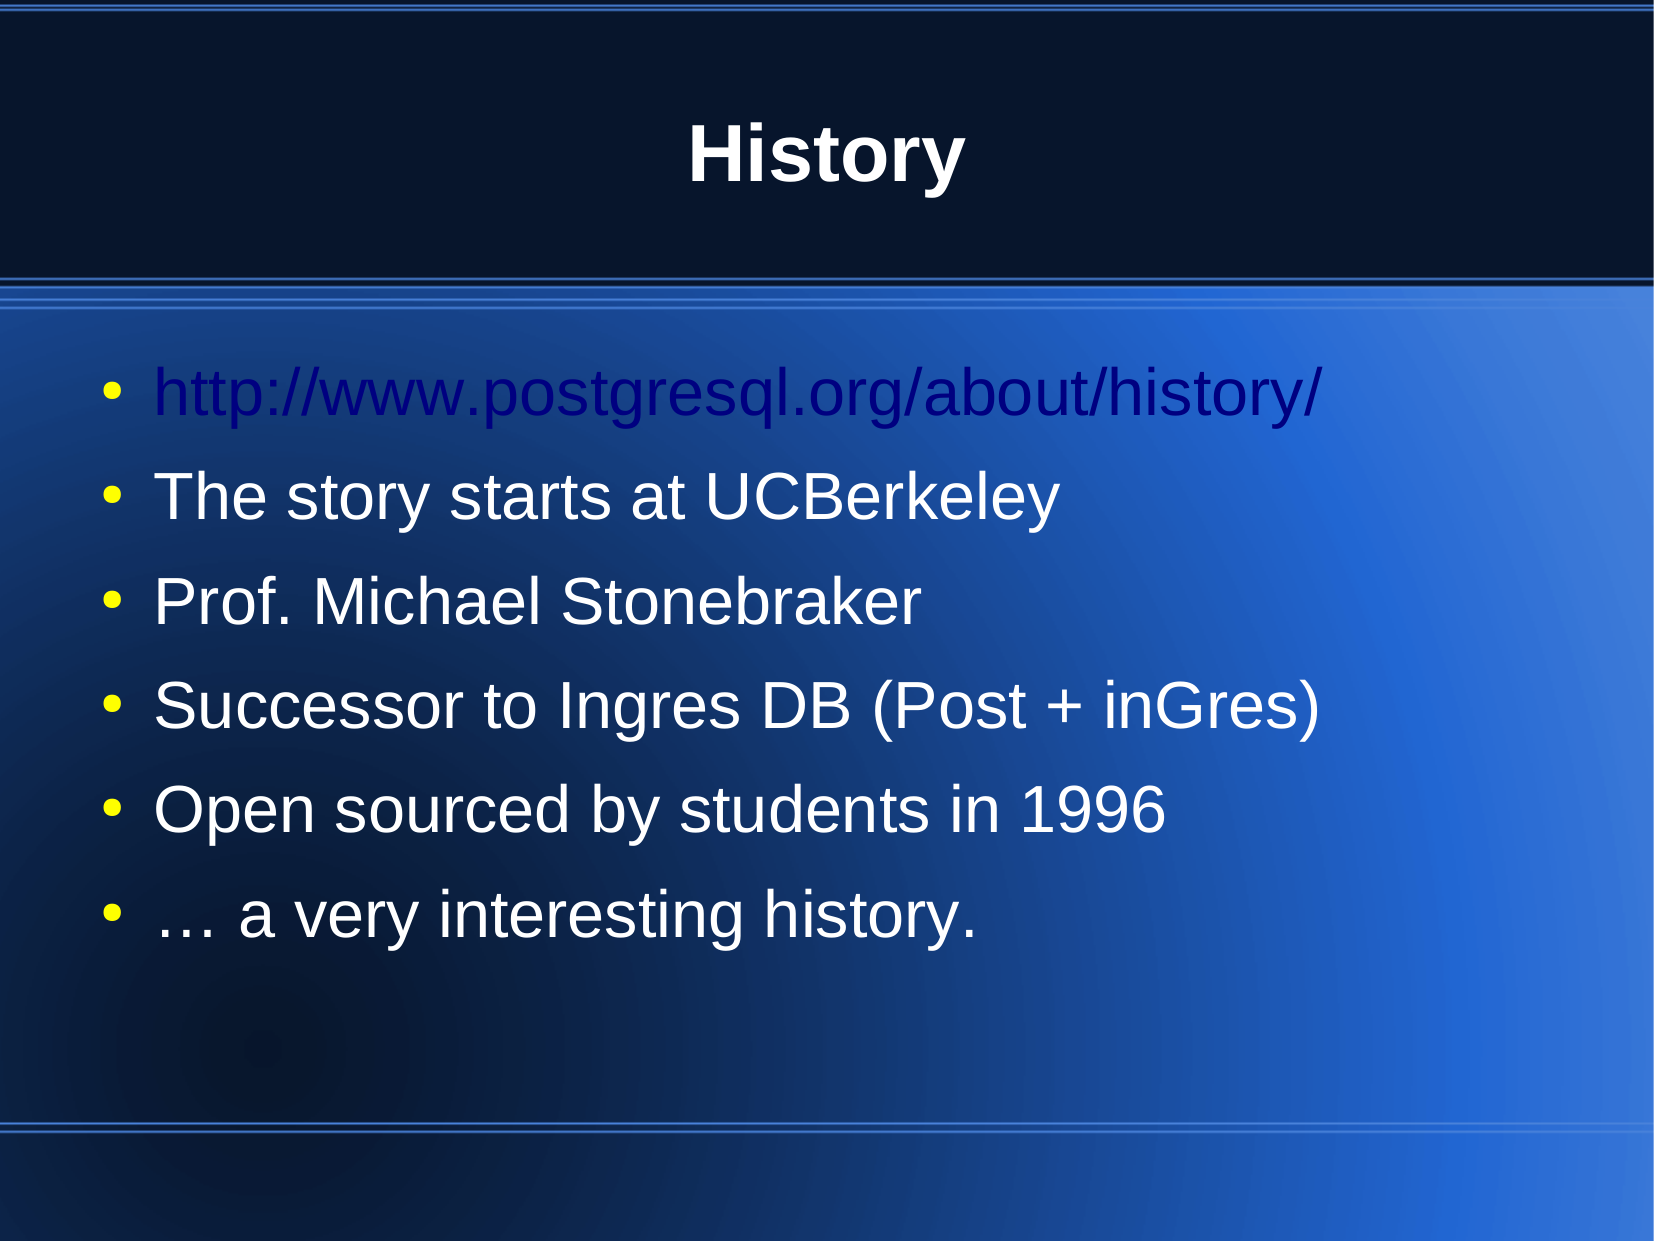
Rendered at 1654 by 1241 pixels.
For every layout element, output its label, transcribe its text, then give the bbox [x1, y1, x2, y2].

title History [82, 49, 1571, 257]
list http://www.postgresql.org/about/history/ The story starts at UCBerkeley Prof. Michael Stonebraker Successor to Ingres DB (Post + inGres) Open sourced by students in 1996 … a very interesting history. [82, 355, 1571, 1075]
picture [0, 0, 1654, 1241]
